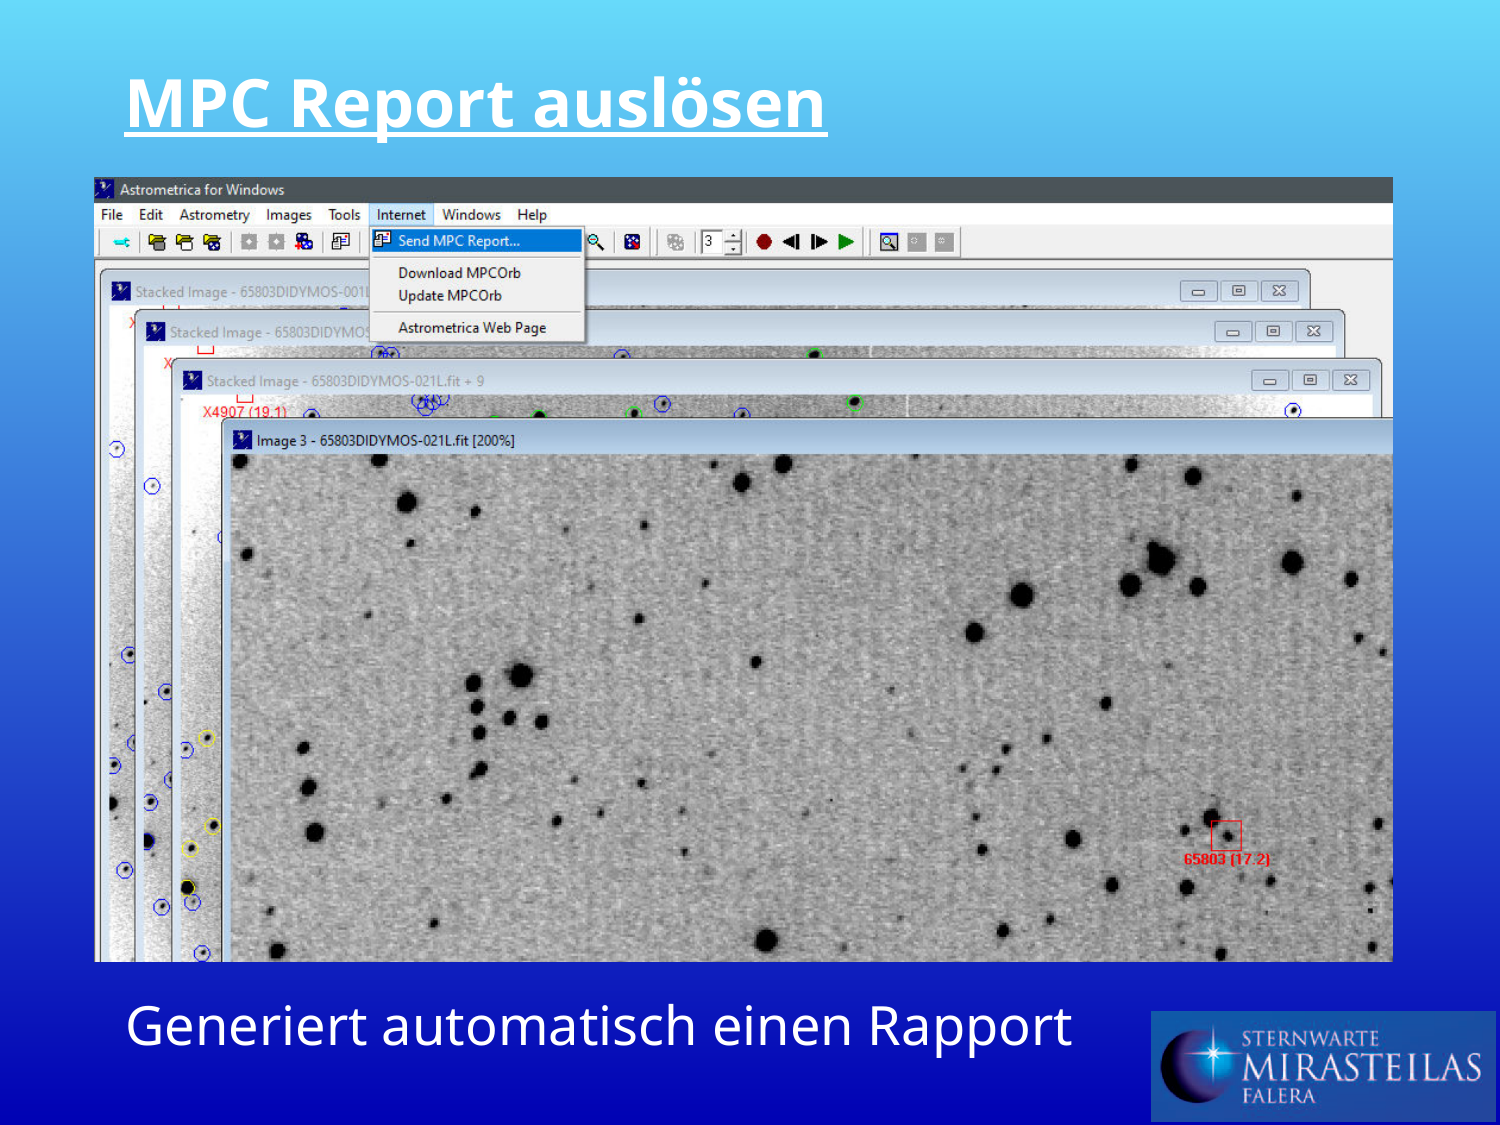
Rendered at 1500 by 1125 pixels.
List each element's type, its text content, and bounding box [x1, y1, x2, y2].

picture [94, 177, 1393, 962]
text_box MPC Report auslösen Generiert automatisch einen Rapport [94, 53, 1430, 680]
picture [1151, 1011, 1496, 1122]
